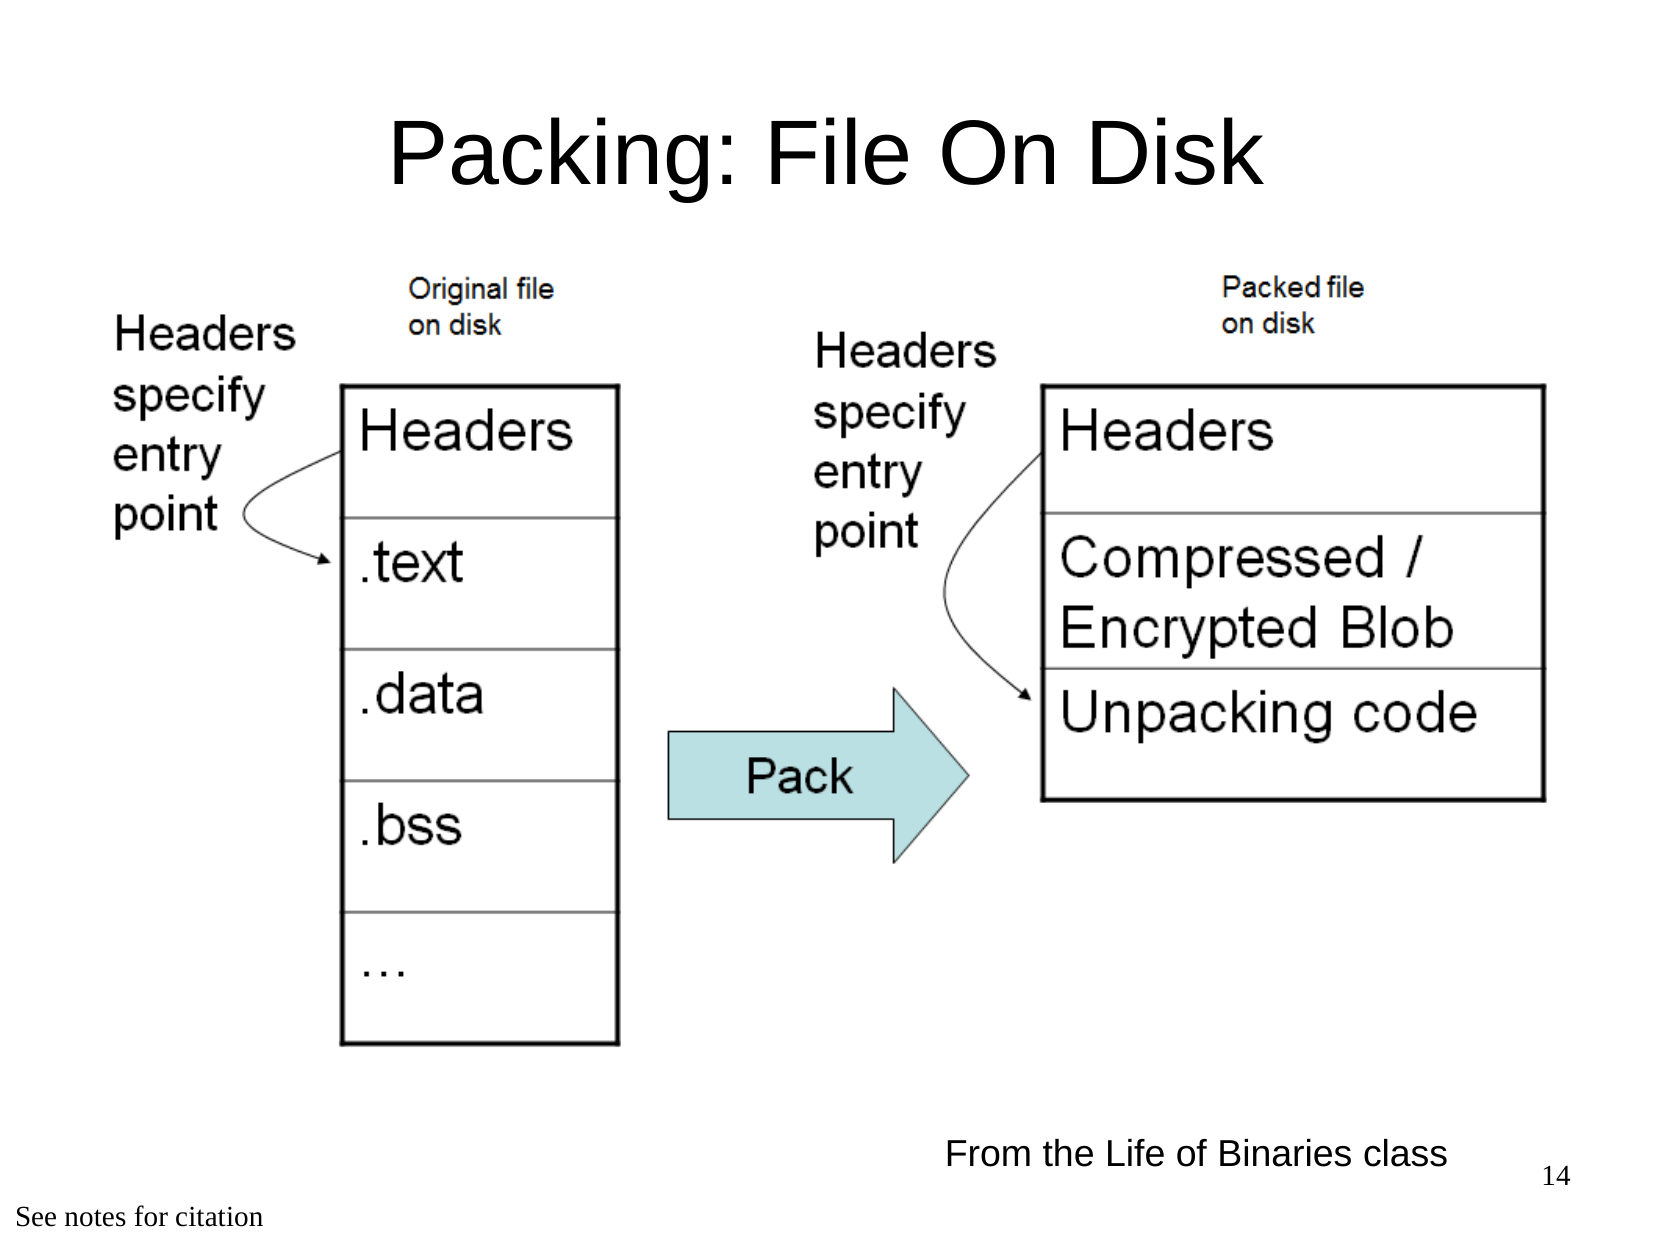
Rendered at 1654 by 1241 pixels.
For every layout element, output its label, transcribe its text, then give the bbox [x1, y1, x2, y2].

picture [108, 224, 1561, 1069]
text_box From the Life of Binaries class [930, 1125, 1516, 1182]
title Packing: File On Disk [82, 49, 1571, 257]
